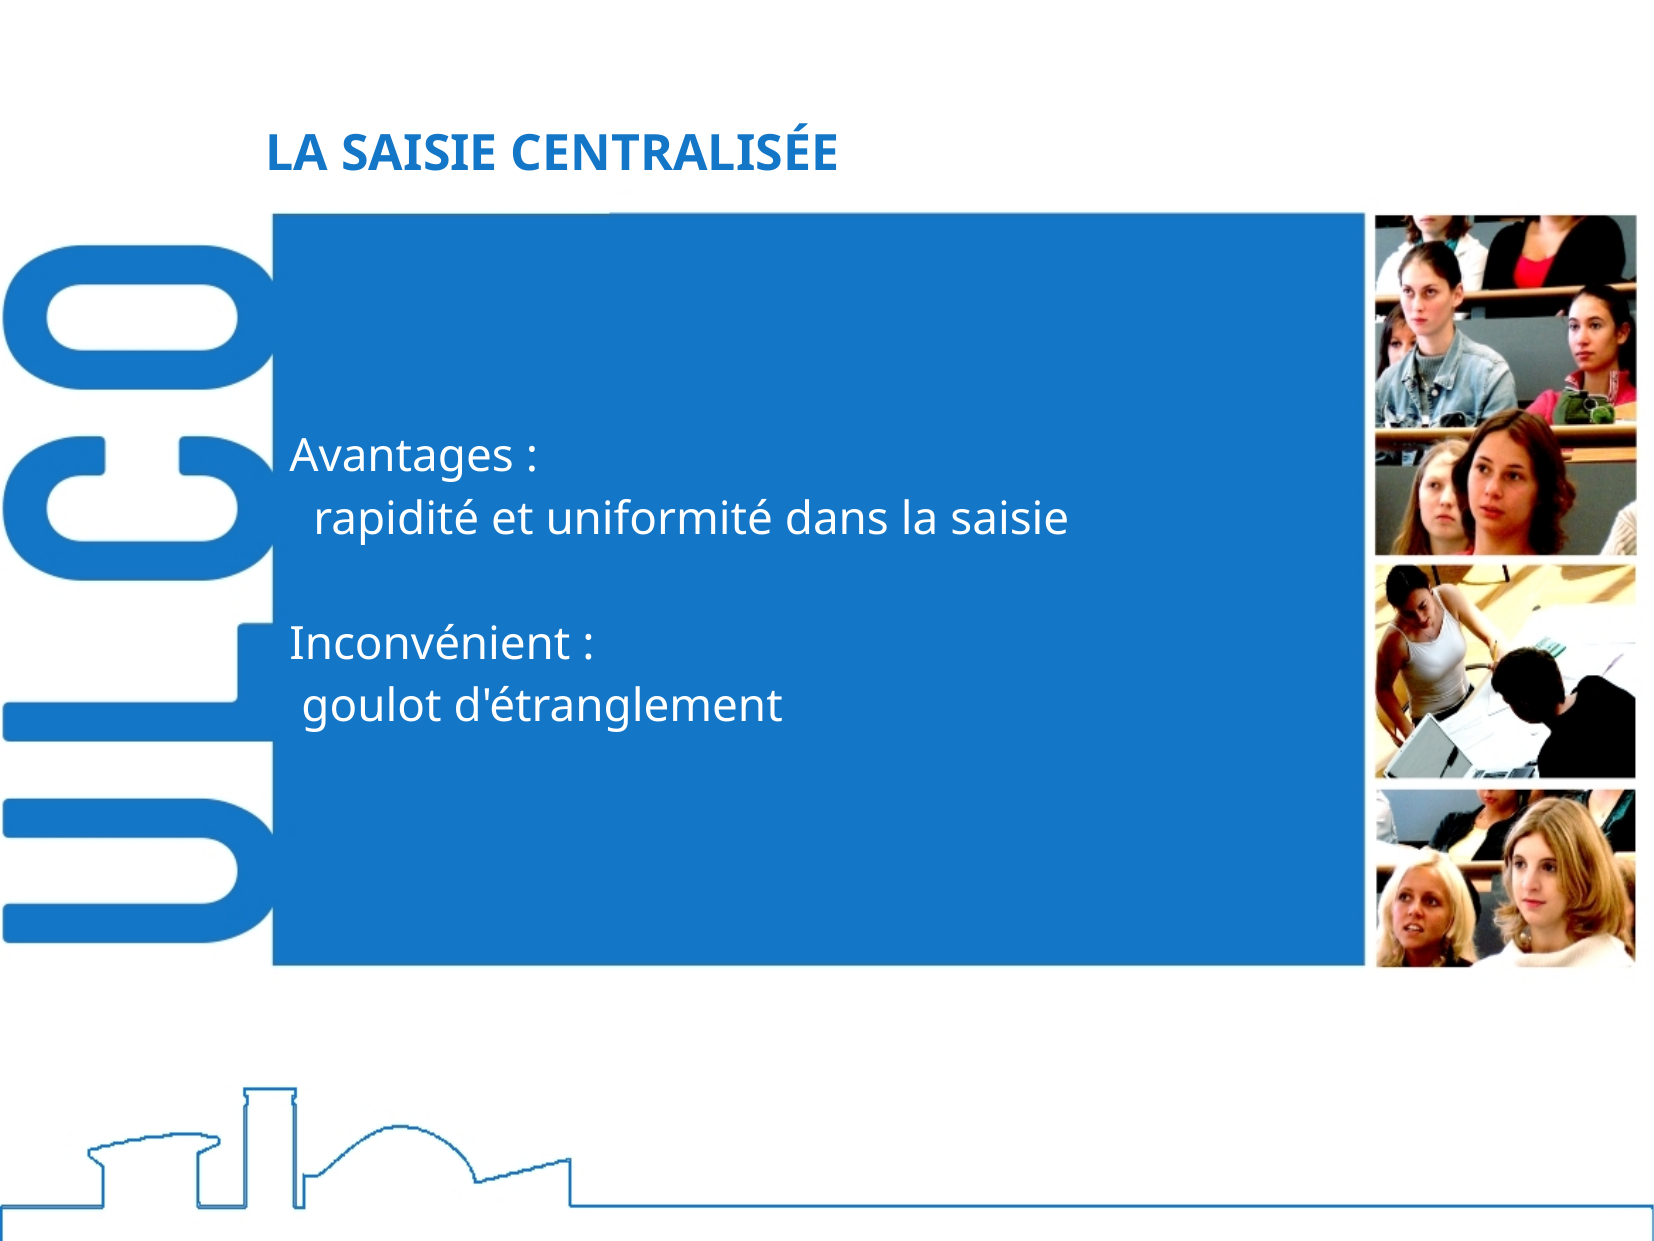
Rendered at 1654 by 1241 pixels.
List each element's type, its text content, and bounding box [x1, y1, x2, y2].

text_box Avantages : rapidité et uniformité dans la saisie Inconvénient : goulot d'étranglement [289, 224, 1353, 934]
picture [0, 0, 1654, 1241]
title LA SAISIE CENTRALISÉE [265, 88, 1625, 213]
